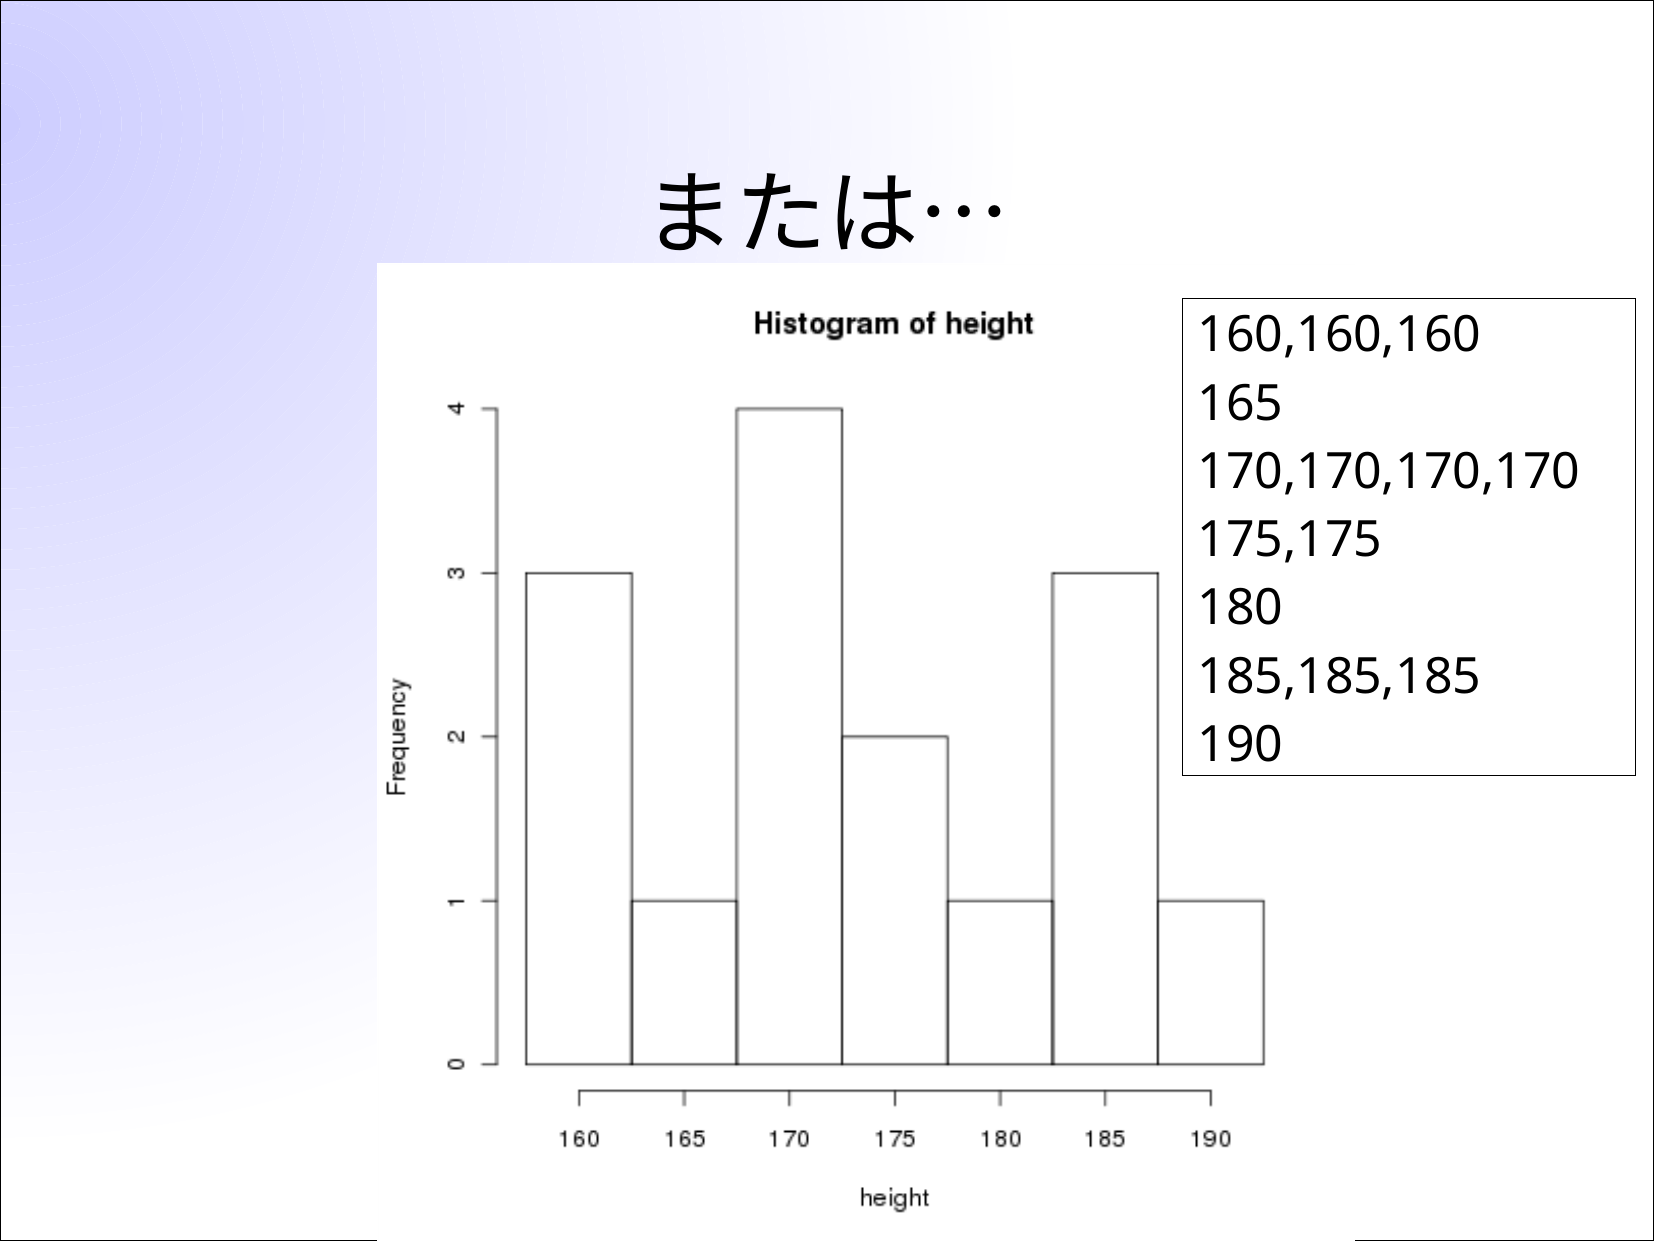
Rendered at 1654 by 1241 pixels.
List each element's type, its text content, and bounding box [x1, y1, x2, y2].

text_box 160,160,160 165 170,170,170,170 175,175 180 185,185,185 190 [1182, 298, 1636, 776]
title または… [121, 102, 1534, 311]
picture [377, 263, 1355, 1241]
